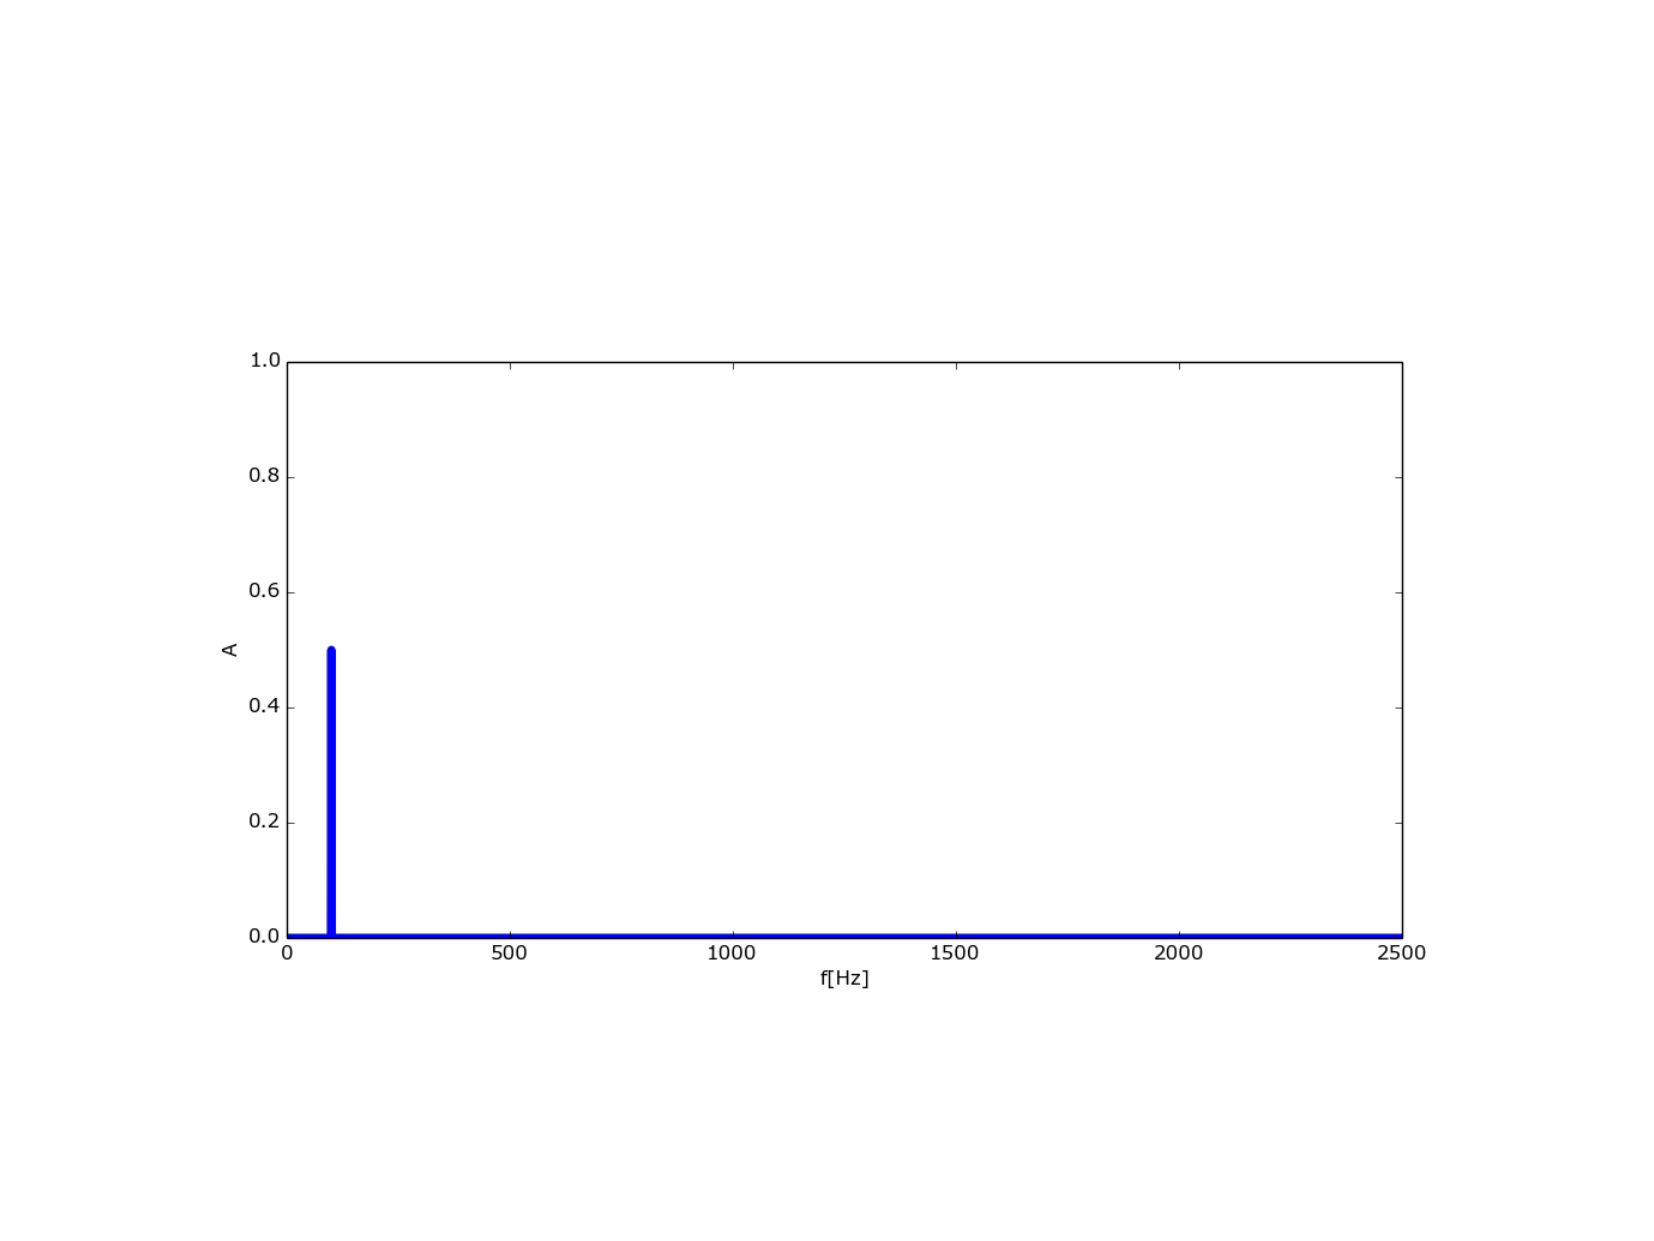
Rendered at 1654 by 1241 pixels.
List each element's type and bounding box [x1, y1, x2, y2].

picture [107, 290, 1546, 1010]
